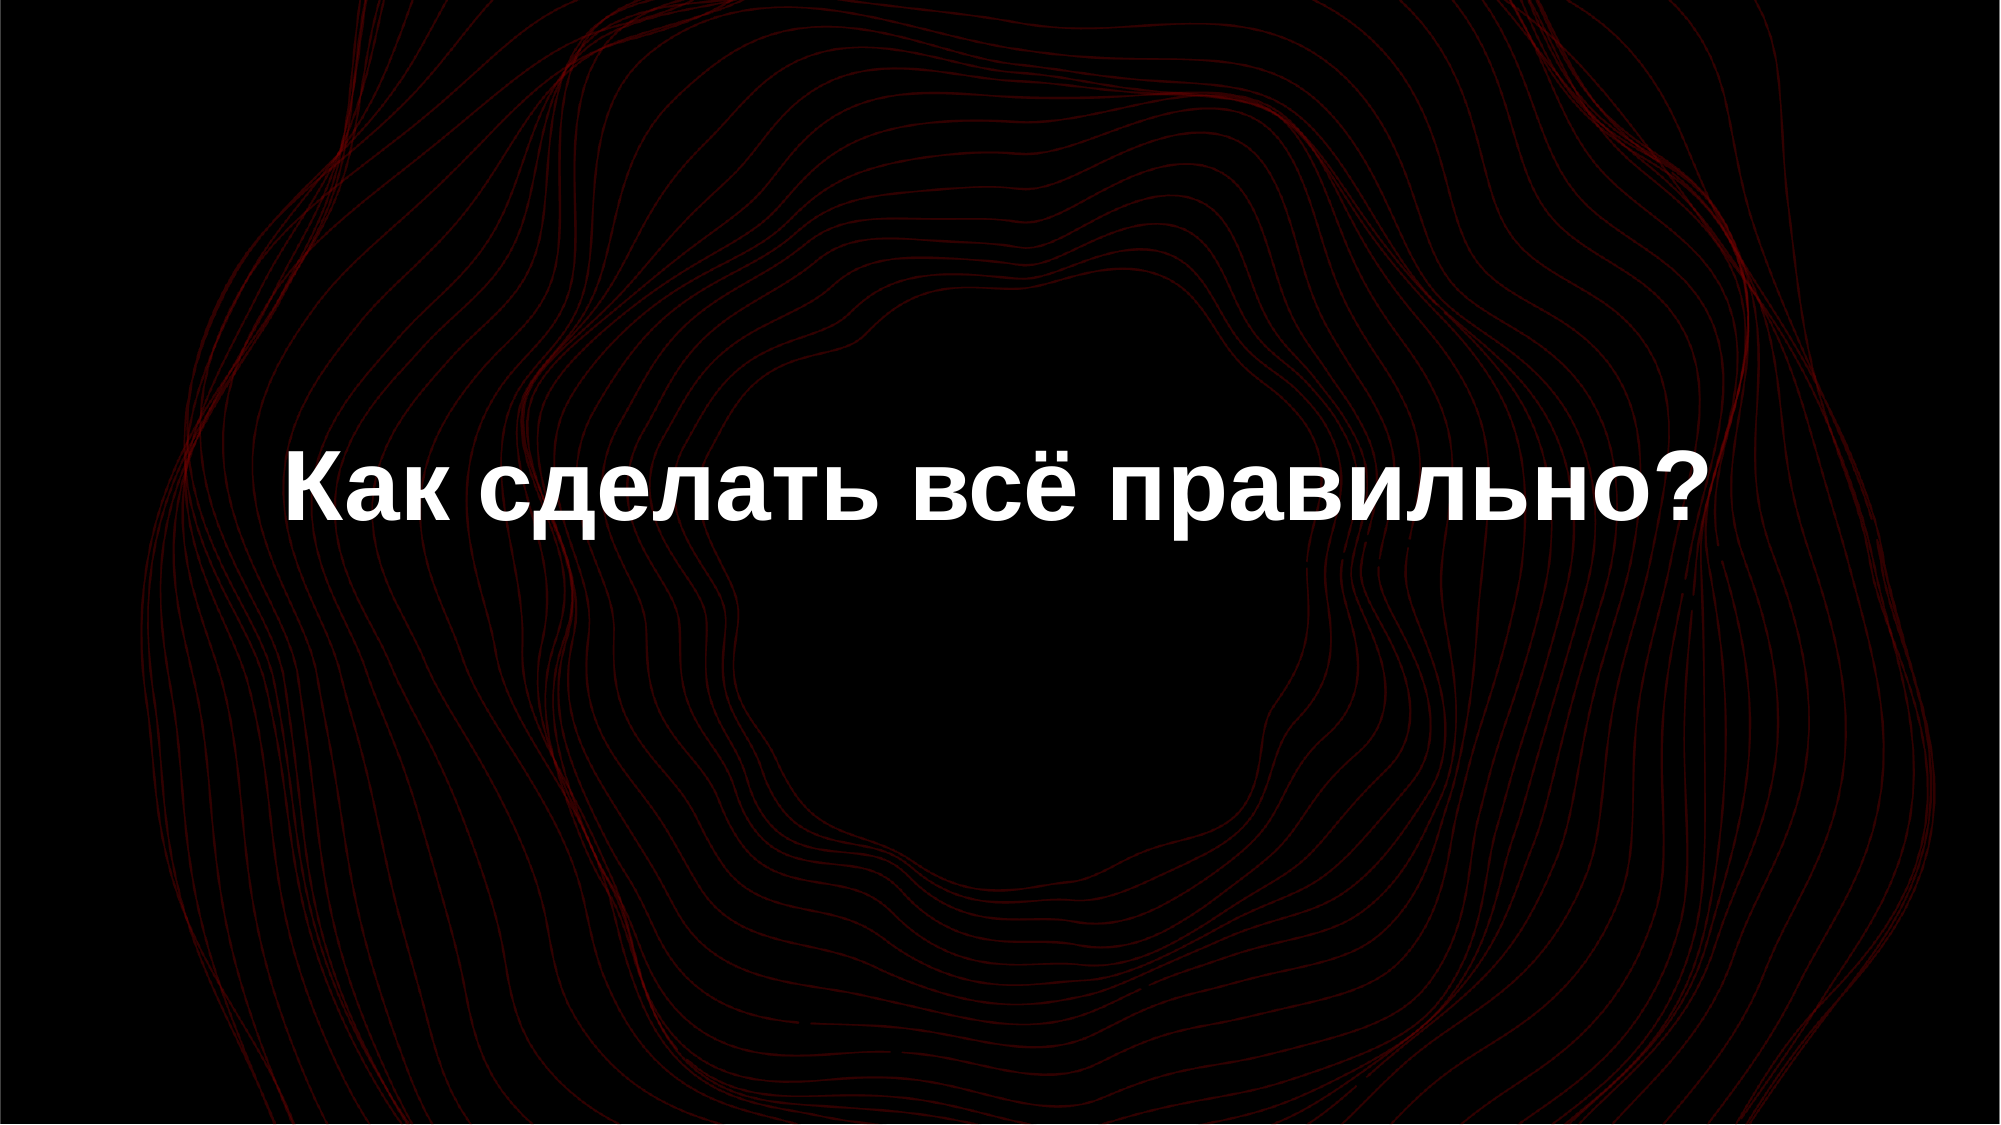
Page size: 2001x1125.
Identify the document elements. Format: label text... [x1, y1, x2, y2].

picture [0, 0, 2001, 1125]
title Как сделать всё правильно? [136, 431, 1862, 543]
